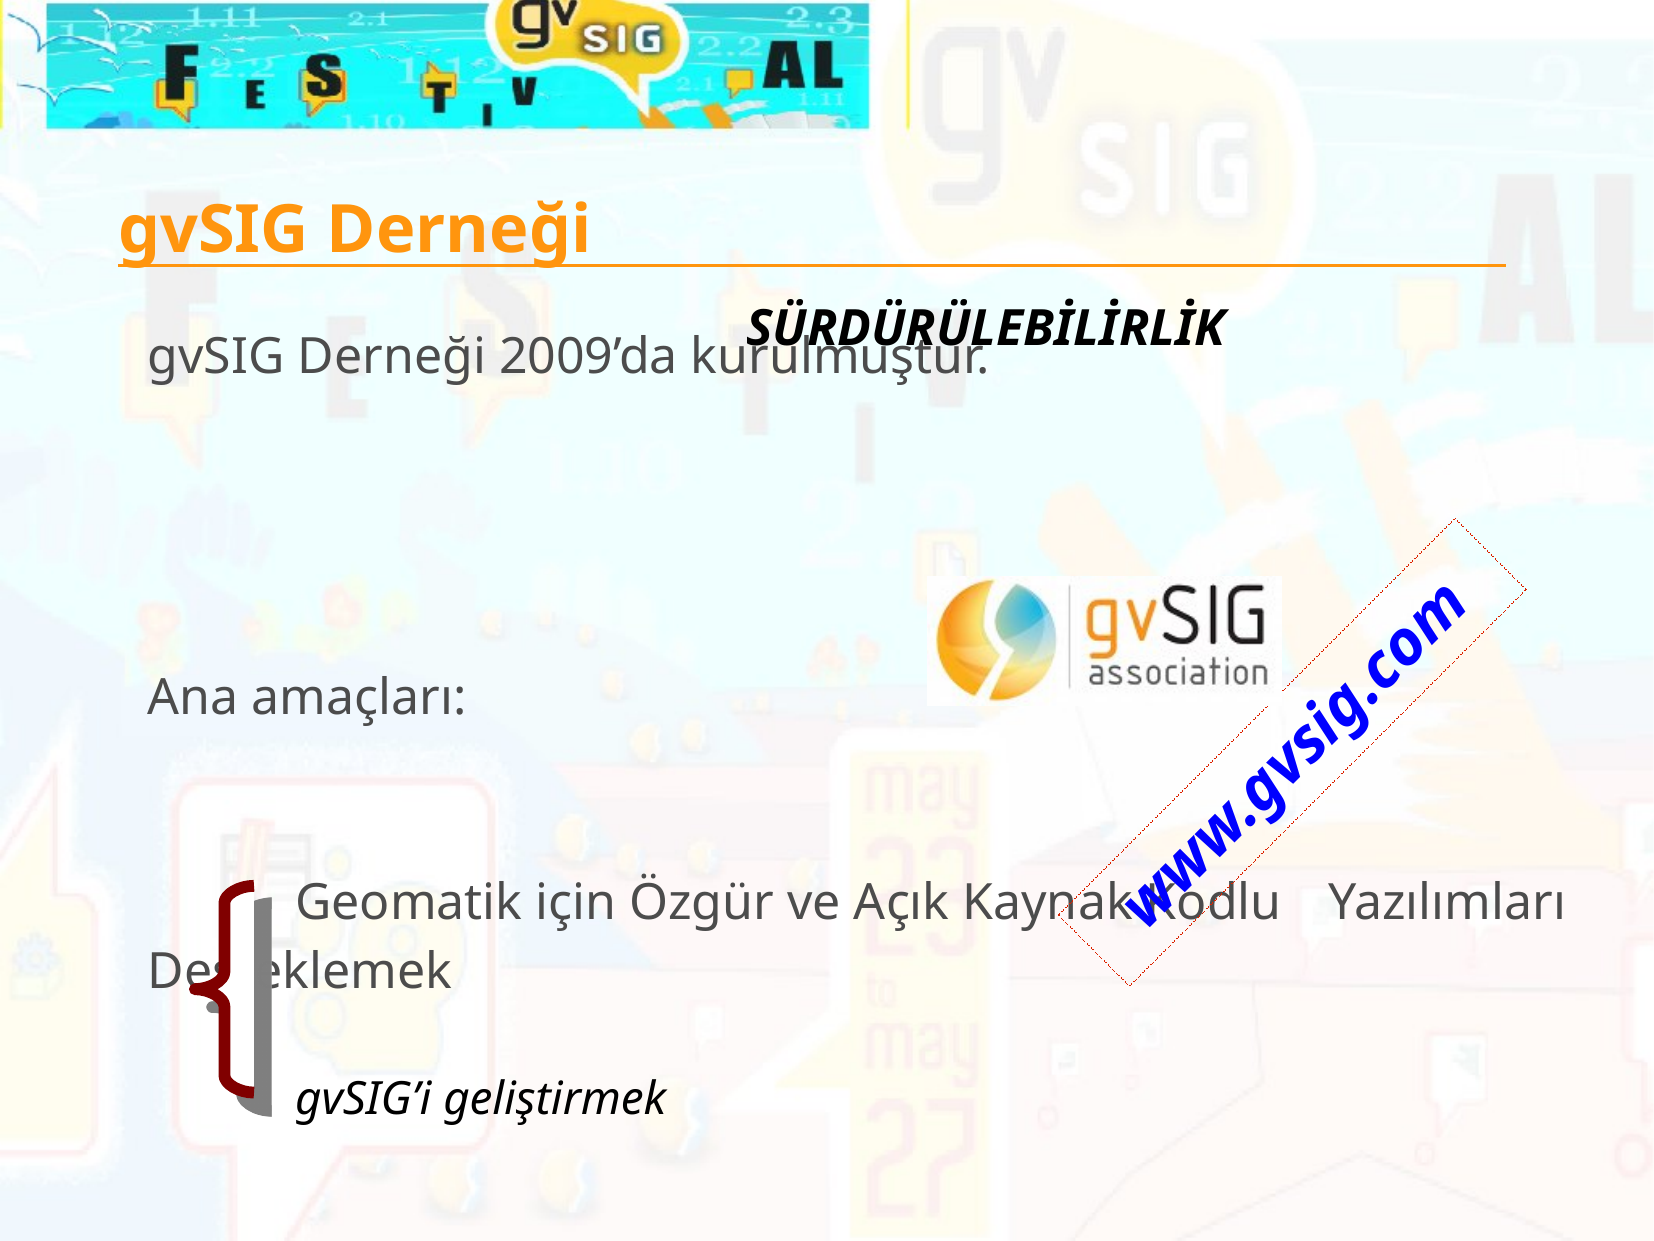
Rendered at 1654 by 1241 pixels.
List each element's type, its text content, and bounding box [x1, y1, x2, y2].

text_box www.gvsig.com [1058, 518, 1527, 986]
title gvSIG Derneği [118, 177, 1607, 276]
text_box [194, 885, 254, 1093]
title gvSIG Derneği 2009’da kurulmuştur. Ana amaçları: Geomatik için Özgür ve Açık Kaynak Kodlu Yazılımları Desteklemek gvSIG’i geliştirmek [147, 348, 1620, 1100]
text_box SÜRDÜRÜLEBİLİRLİK [746, 296, 1438, 356]
picture [0, 0, 1654, 1241]
